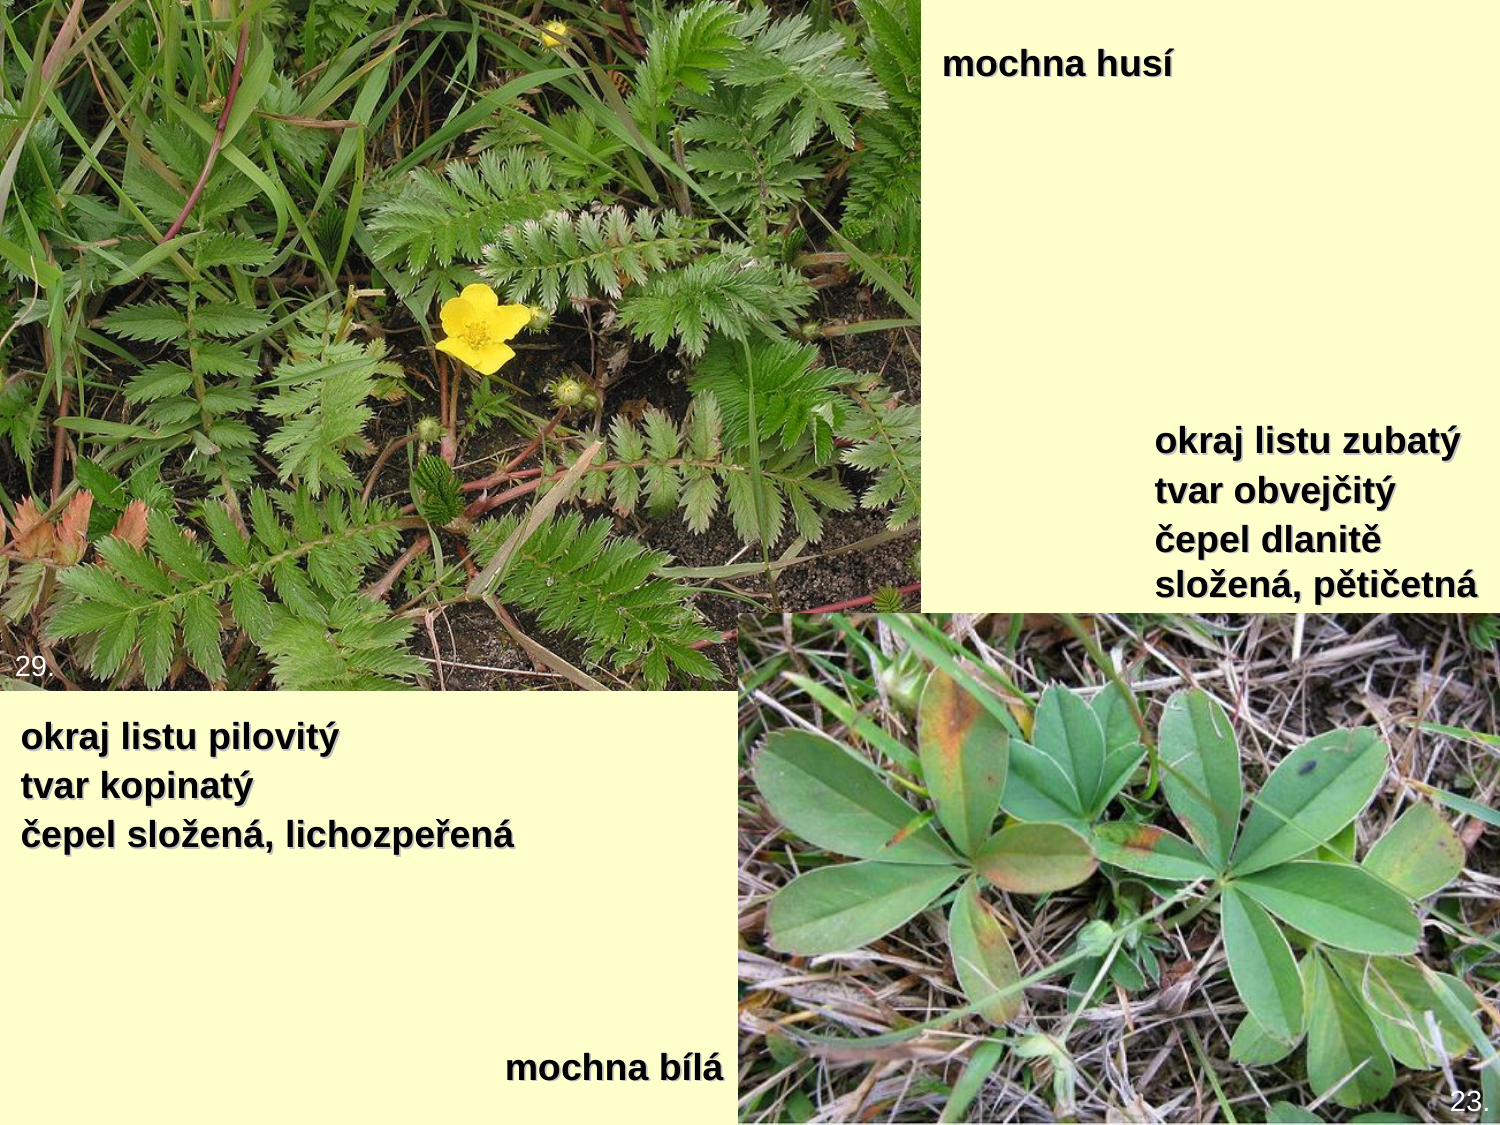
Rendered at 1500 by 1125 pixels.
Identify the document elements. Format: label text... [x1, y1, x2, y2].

text_box mochna husí [927, 30, 1436, 92]
picture [0, 0, 1500, 1125]
text_box 29. [0, 639, 95, 690]
text_box mochna bílá [490, 1034, 845, 1096]
text_box 23. [1435, 1074, 1500, 1125]
text_box okraj listu pilovitý tvar kopinatý čepel složená, lichozpeřená [5, 704, 561, 863]
text_box okraj listu zubatý tvar obvejčitý čepel dlanitě složená, pětičetná [1139, 408, 1500, 613]
